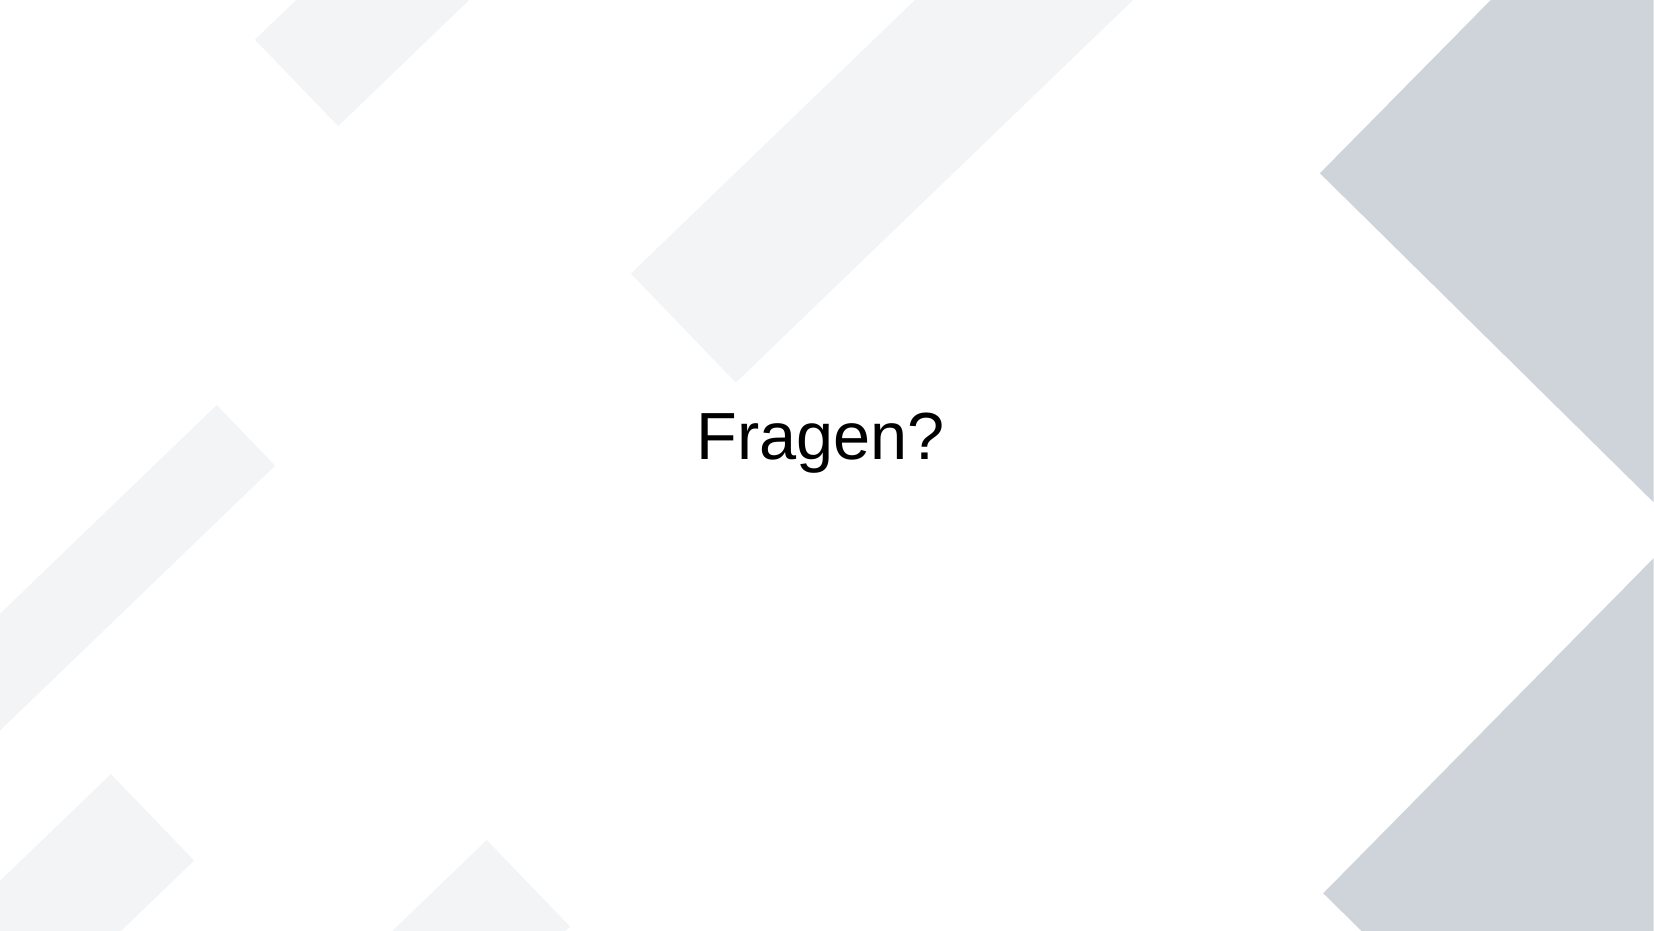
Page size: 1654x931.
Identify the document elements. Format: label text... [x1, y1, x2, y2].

text_box Fragen? [76, 76, 1565, 797]
